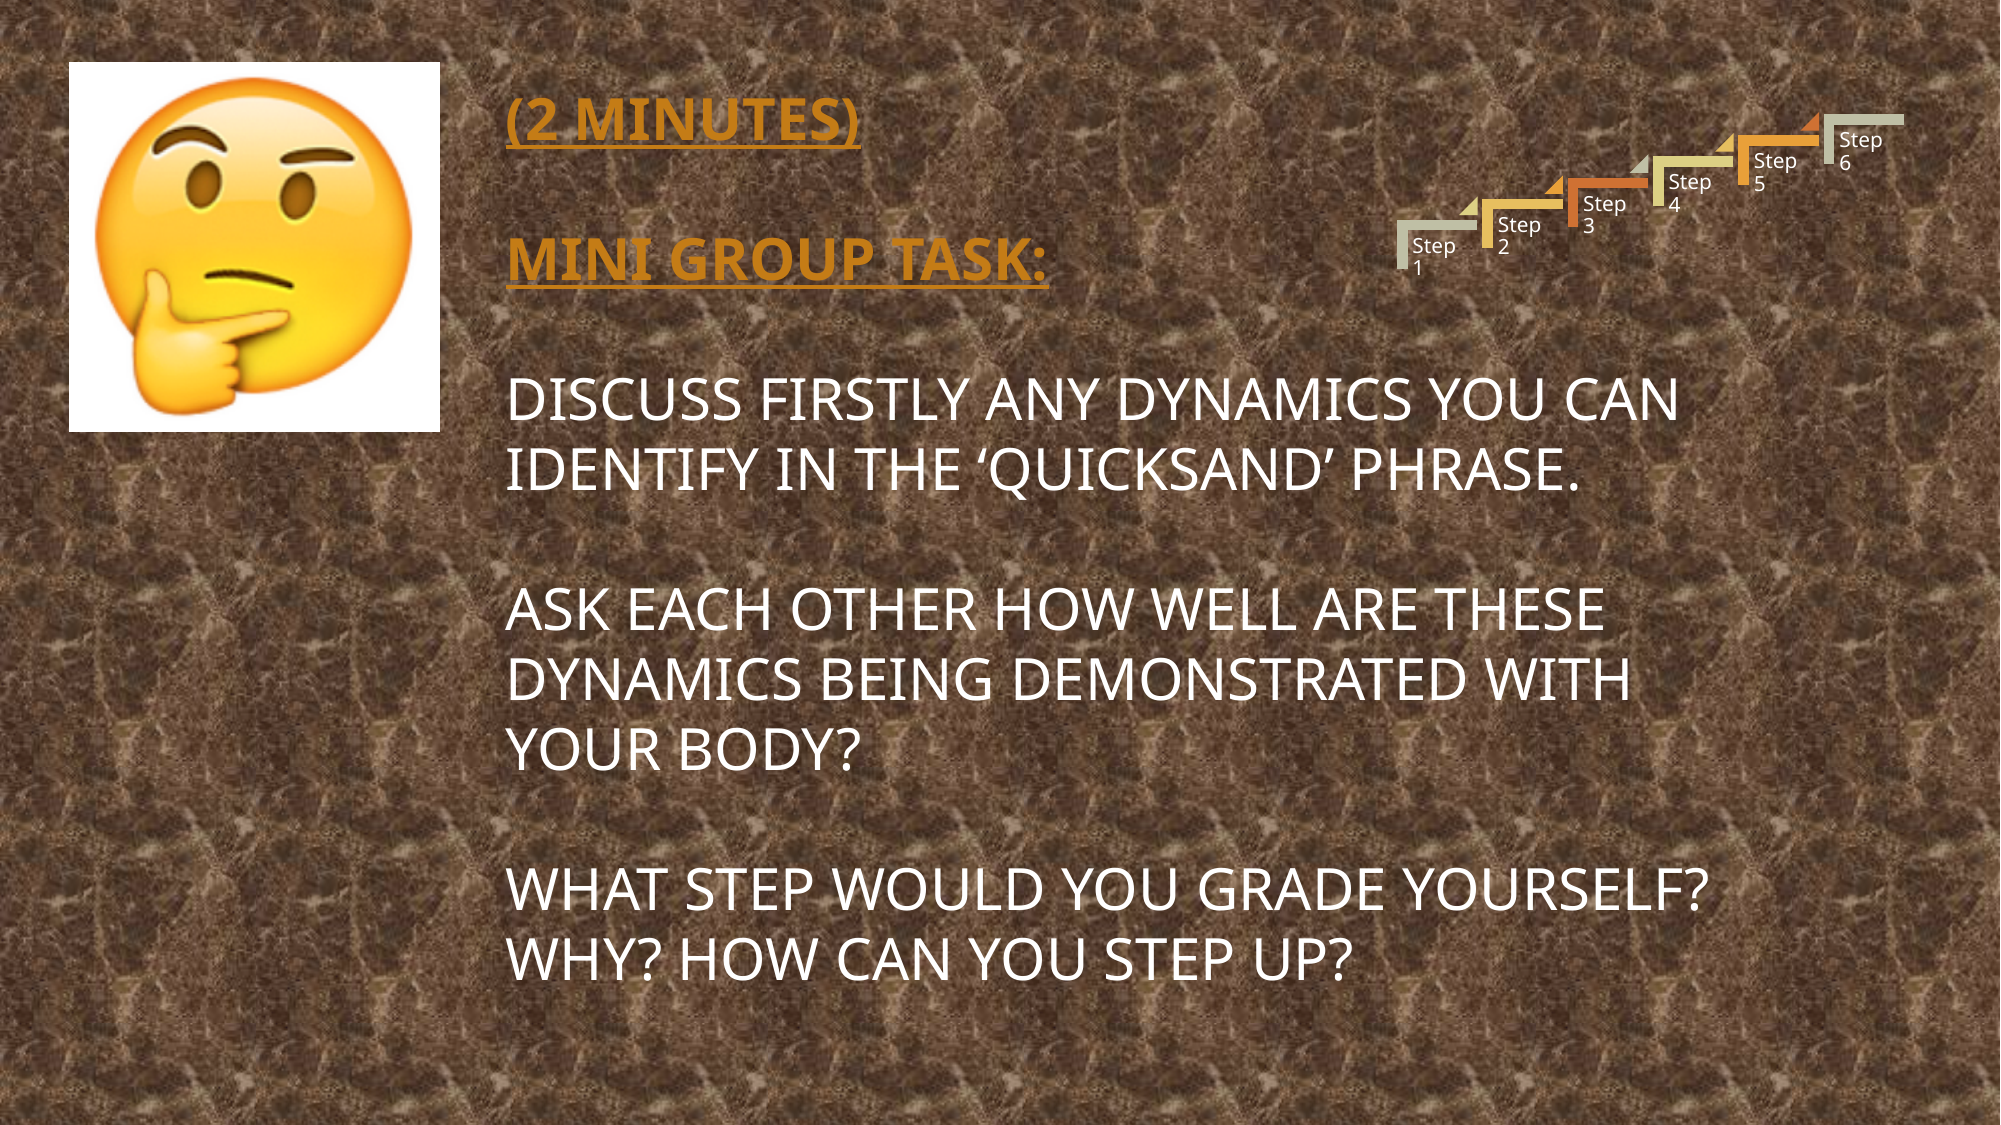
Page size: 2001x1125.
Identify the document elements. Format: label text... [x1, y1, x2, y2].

text_box [1569, 179, 1647, 226]
text_box [1718, 136, 1733, 151]
text_box Step 4 [1662, 165, 1733, 227]
text_box Step 3 [1576, 186, 1647, 248]
text_box [1398, 221, 1476, 268]
text_box [1804, 115, 1818, 129]
text_box [1654, 158, 1732, 205]
text_box [1548, 179, 1562, 193]
text_box [1740, 136, 1818, 184]
text_box [1825, 115, 1903, 163]
text_box [1462, 200, 1476, 214]
text_box [1483, 200, 1562, 247]
text_box Step 5 [1747, 144, 1818, 206]
text_box (2 MINUTES) MINI GROUP TASK: DISCUSS FIRSTLY ANY DYNAMICS YOU CAN IDENTIFY IN THE ‘QUICKSAND’ PHRASE. ASK EACH OTHER HOW WELL ARE THESE DYNAMICS BEING DEMONSTRATED WITH YOUR BODY? WHAT STEP WOULD YOU GRADE YOURSELF? WHY? HOW CAN YOU STEP UP? [490, 74, 1784, 1055]
text_box Step 6 [1833, 123, 1903, 185]
text_box [1633, 157, 1647, 172]
text_box Step 2 [1491, 207, 1562, 270]
picture [69, 62, 440, 432]
text_box Step 1 [1406, 229, 1476, 291]
